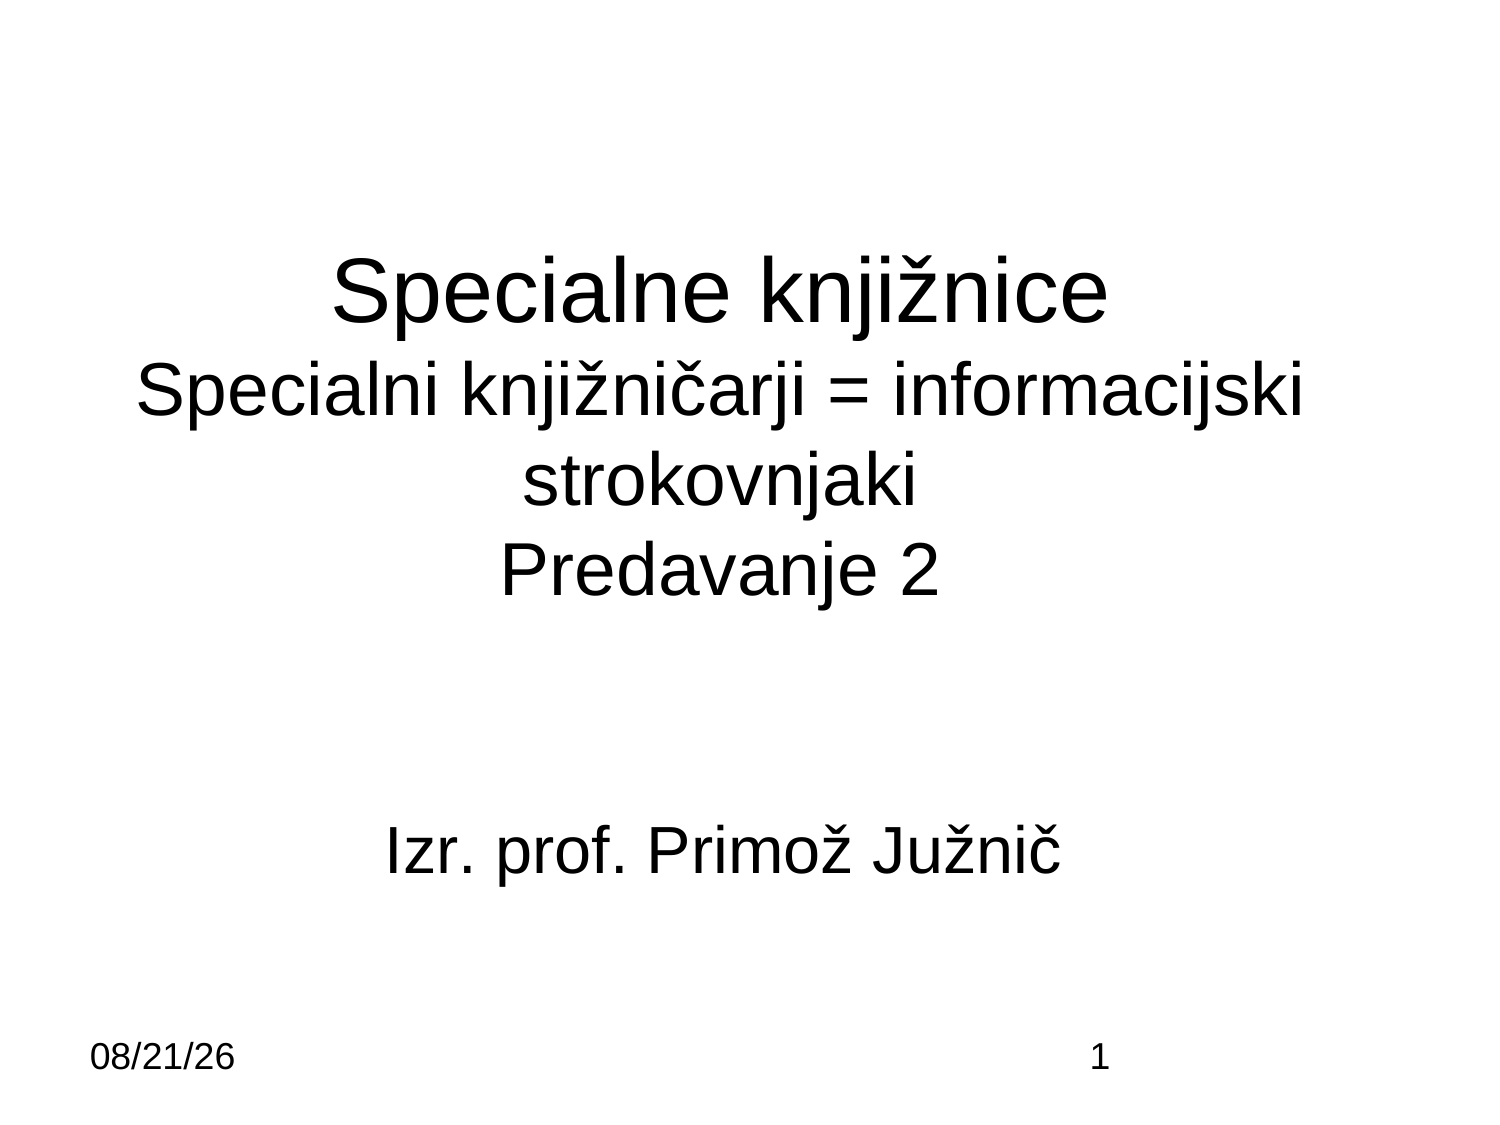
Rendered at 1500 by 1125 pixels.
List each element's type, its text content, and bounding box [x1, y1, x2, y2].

title Specialne knjižnice Specialni knjižničarji = informacijski strokovnjaki Predavanje 2 [112, 78, 1329, 764]
subtitle Izr. prof. Primož Južnič [224, 798, 1223, 991]
